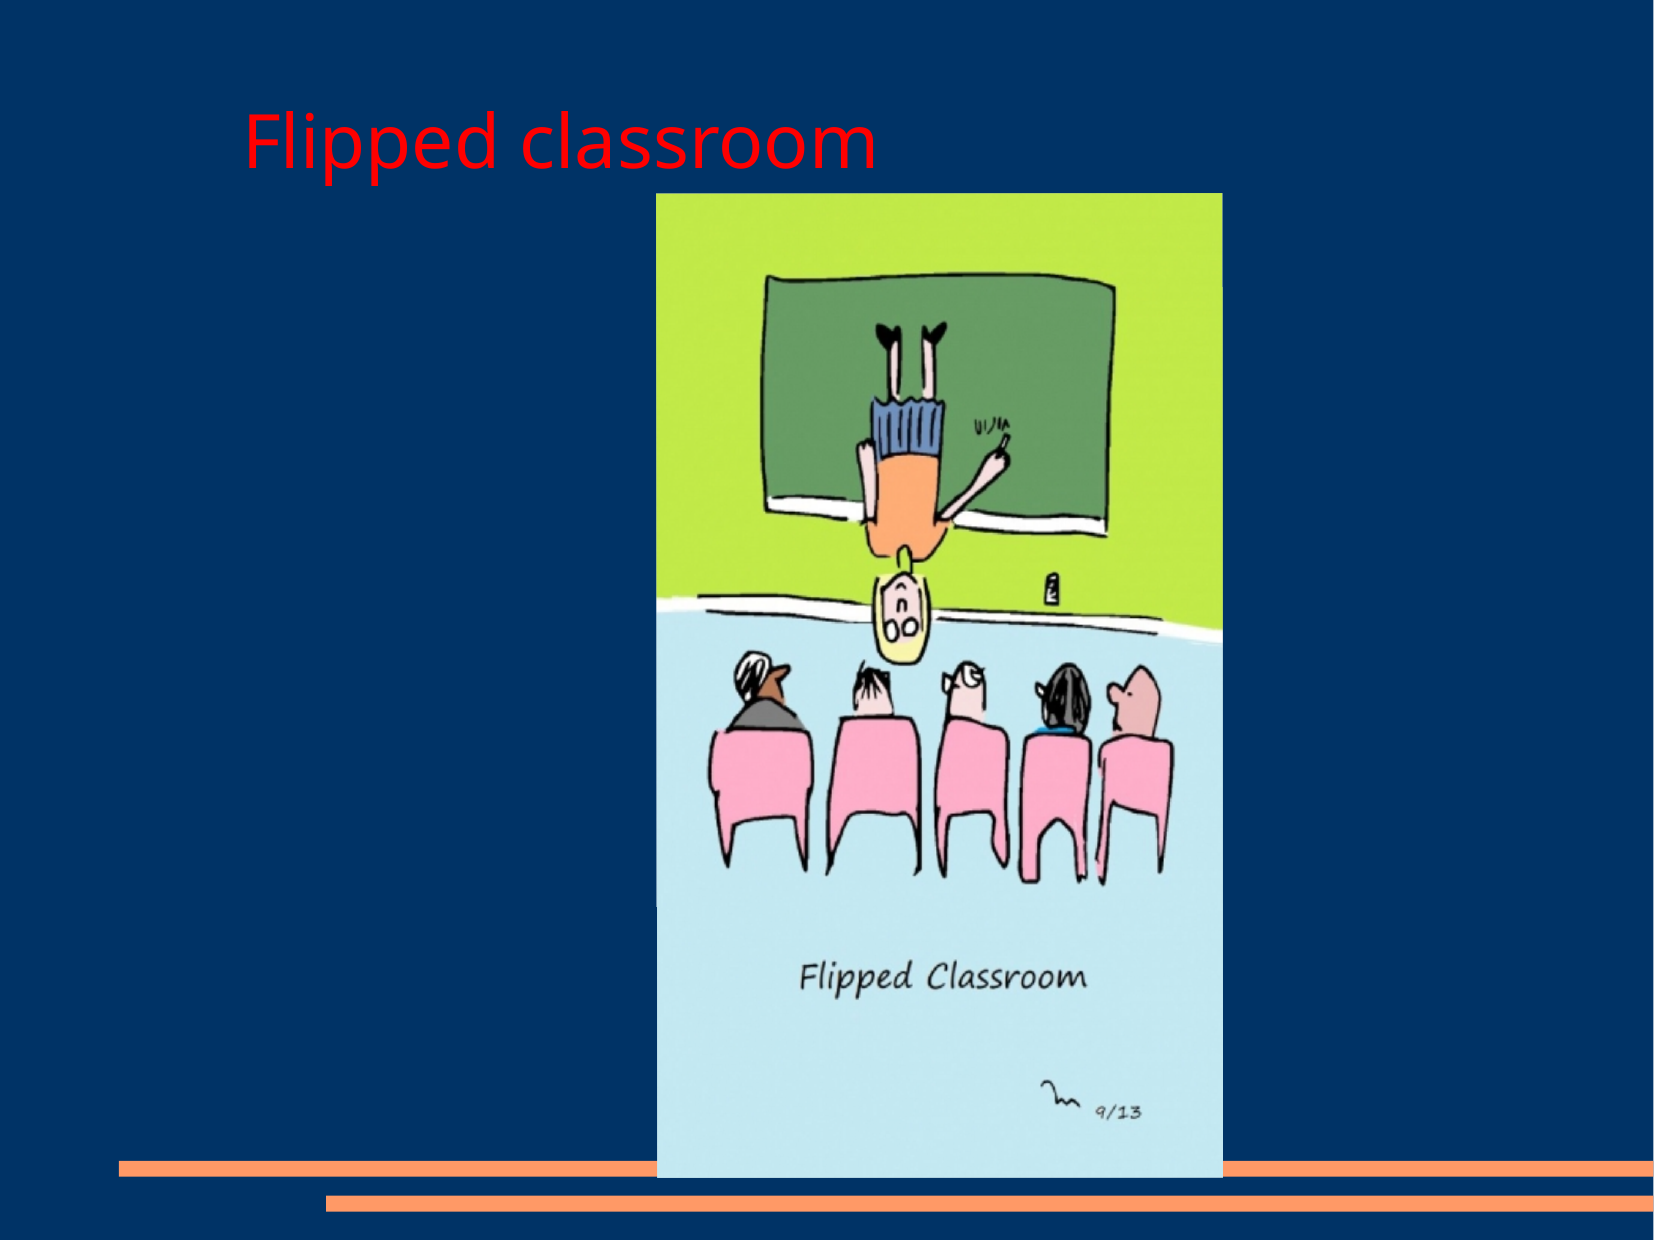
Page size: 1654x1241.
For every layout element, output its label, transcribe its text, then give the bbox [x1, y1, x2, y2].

picture [655, 192, 1223, 1178]
text_box Flipped classroom [227, 80, 1560, 1241]
